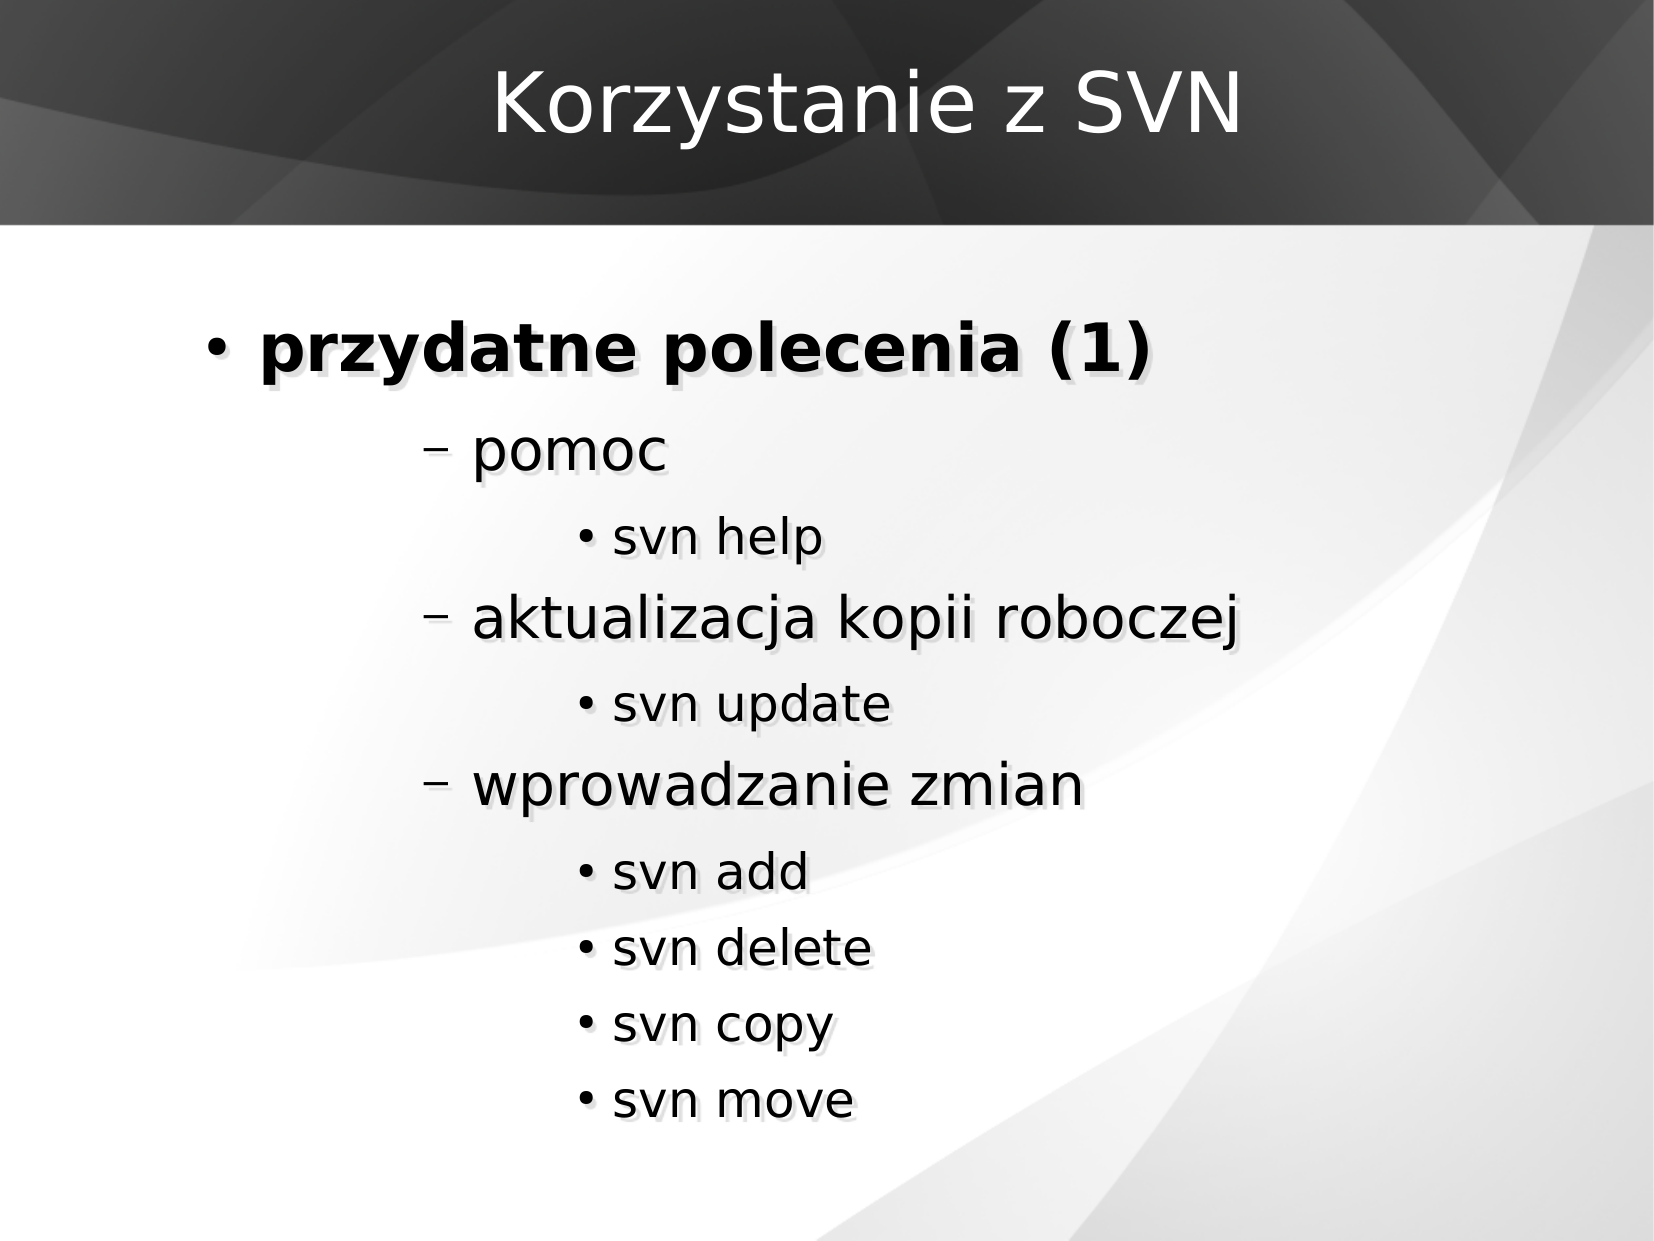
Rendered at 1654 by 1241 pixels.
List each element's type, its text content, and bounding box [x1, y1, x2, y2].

picture [0, 0, 1654, 1241]
list przydatne polecenia (1) pomoc svn help aktualizacja kopii roboczej svn update wprowadzanie zmian svn add svn delete svn copy svn move [187, 309, 1538, 1129]
title Korzystanie z SVN [124, 0, 1613, 208]
